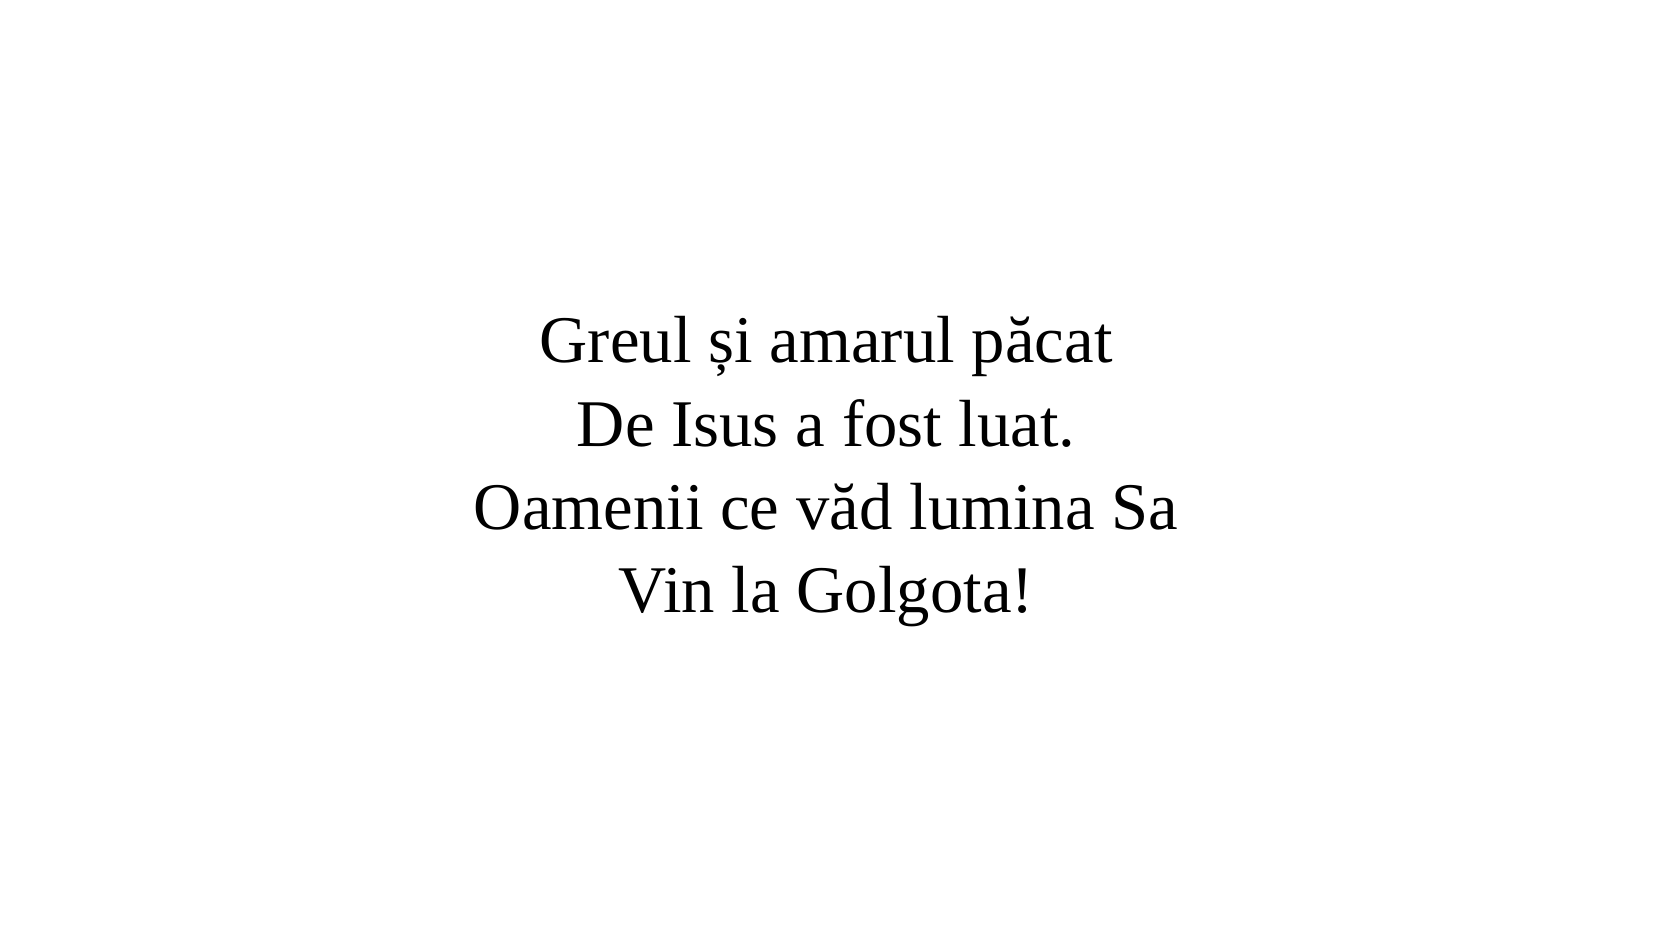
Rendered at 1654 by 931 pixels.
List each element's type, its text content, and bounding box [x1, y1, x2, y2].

subtitle Greul și amarul păcat De Isus a fost luat. Oamenii ce văd lumina Sa Vin la Golgota! [300, 150, 1354, 781]
